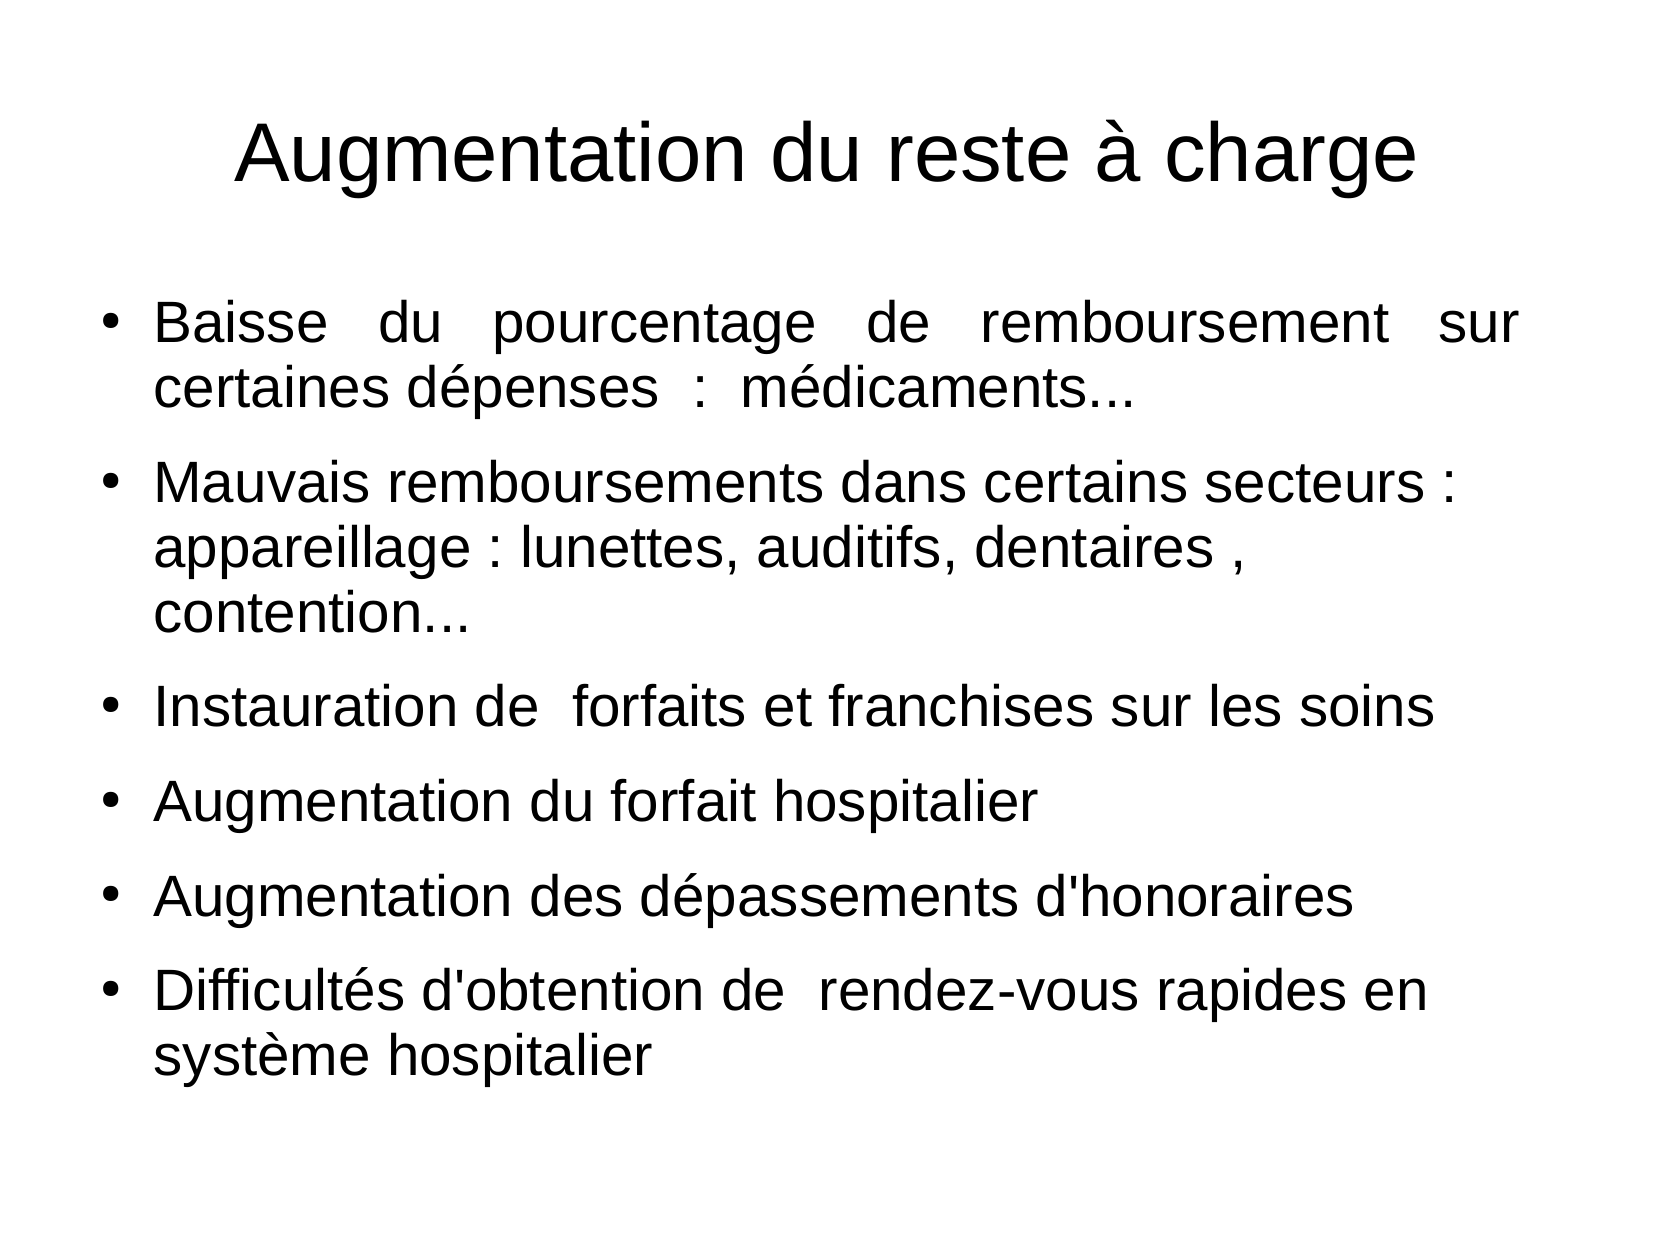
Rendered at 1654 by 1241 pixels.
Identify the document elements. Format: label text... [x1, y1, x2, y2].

title Augmentation du reste à charge [82, 49, 1571, 257]
list Baisse du pourcentage de remboursement sur certaines dépenses : médicaments... Mauvais remboursements dans certains secteurs : appareillage : lunettes, auditifs, dentaires , contention... Instauration de forfaits et franchises sur les soins Augmentation du forfait hospitalier Augmentation des dépassements d'honoraires Difficultés d'obtention de rendez-vous rapides en système hospitalier [82, 290, 1571, 1109]
